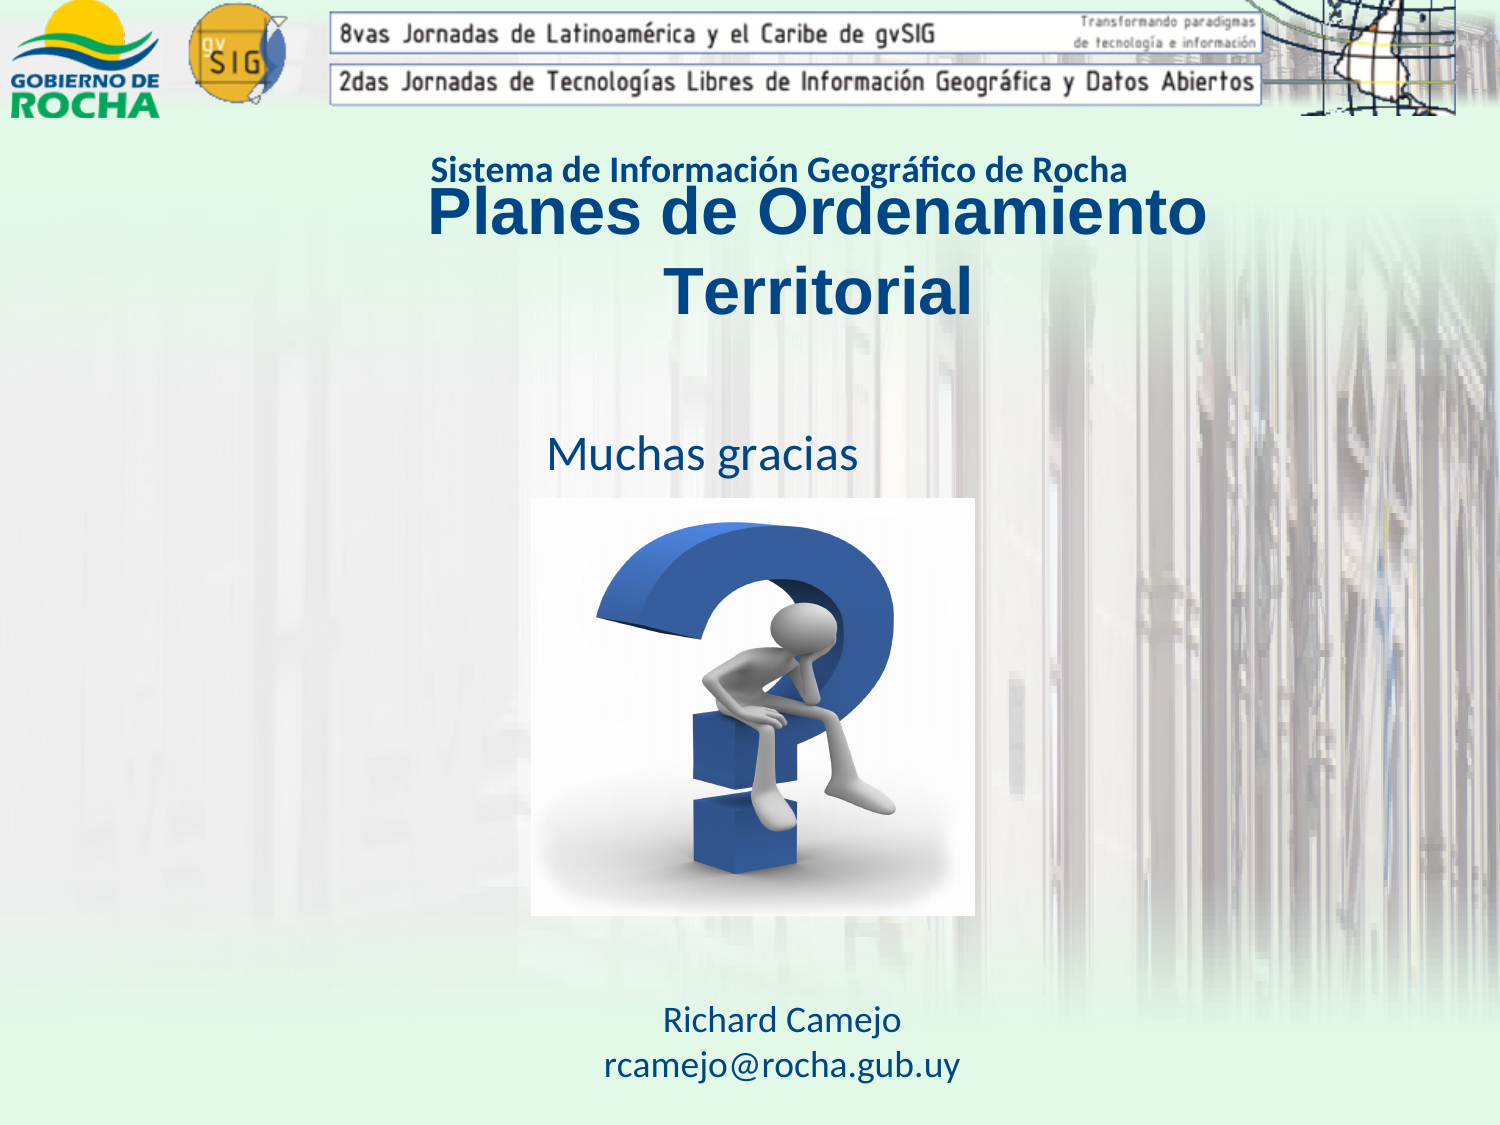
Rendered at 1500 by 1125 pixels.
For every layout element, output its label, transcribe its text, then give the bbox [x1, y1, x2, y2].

picture [0, 0, 1500, 1125]
text_box Richard Camejo rcamejo@rocha.gub.uy [442, 987, 1123, 1093]
text_box Sistema de Información Geográfico de Rocha [59, 137, 1500, 207]
picture [929, 298, 941, 308]
text_box Muchas gracias [531, 413, 975, 489]
picture [845, 296, 862, 308]
text_box Planes de Ordenamiento Territorial [249, 199, 1388, 296]
